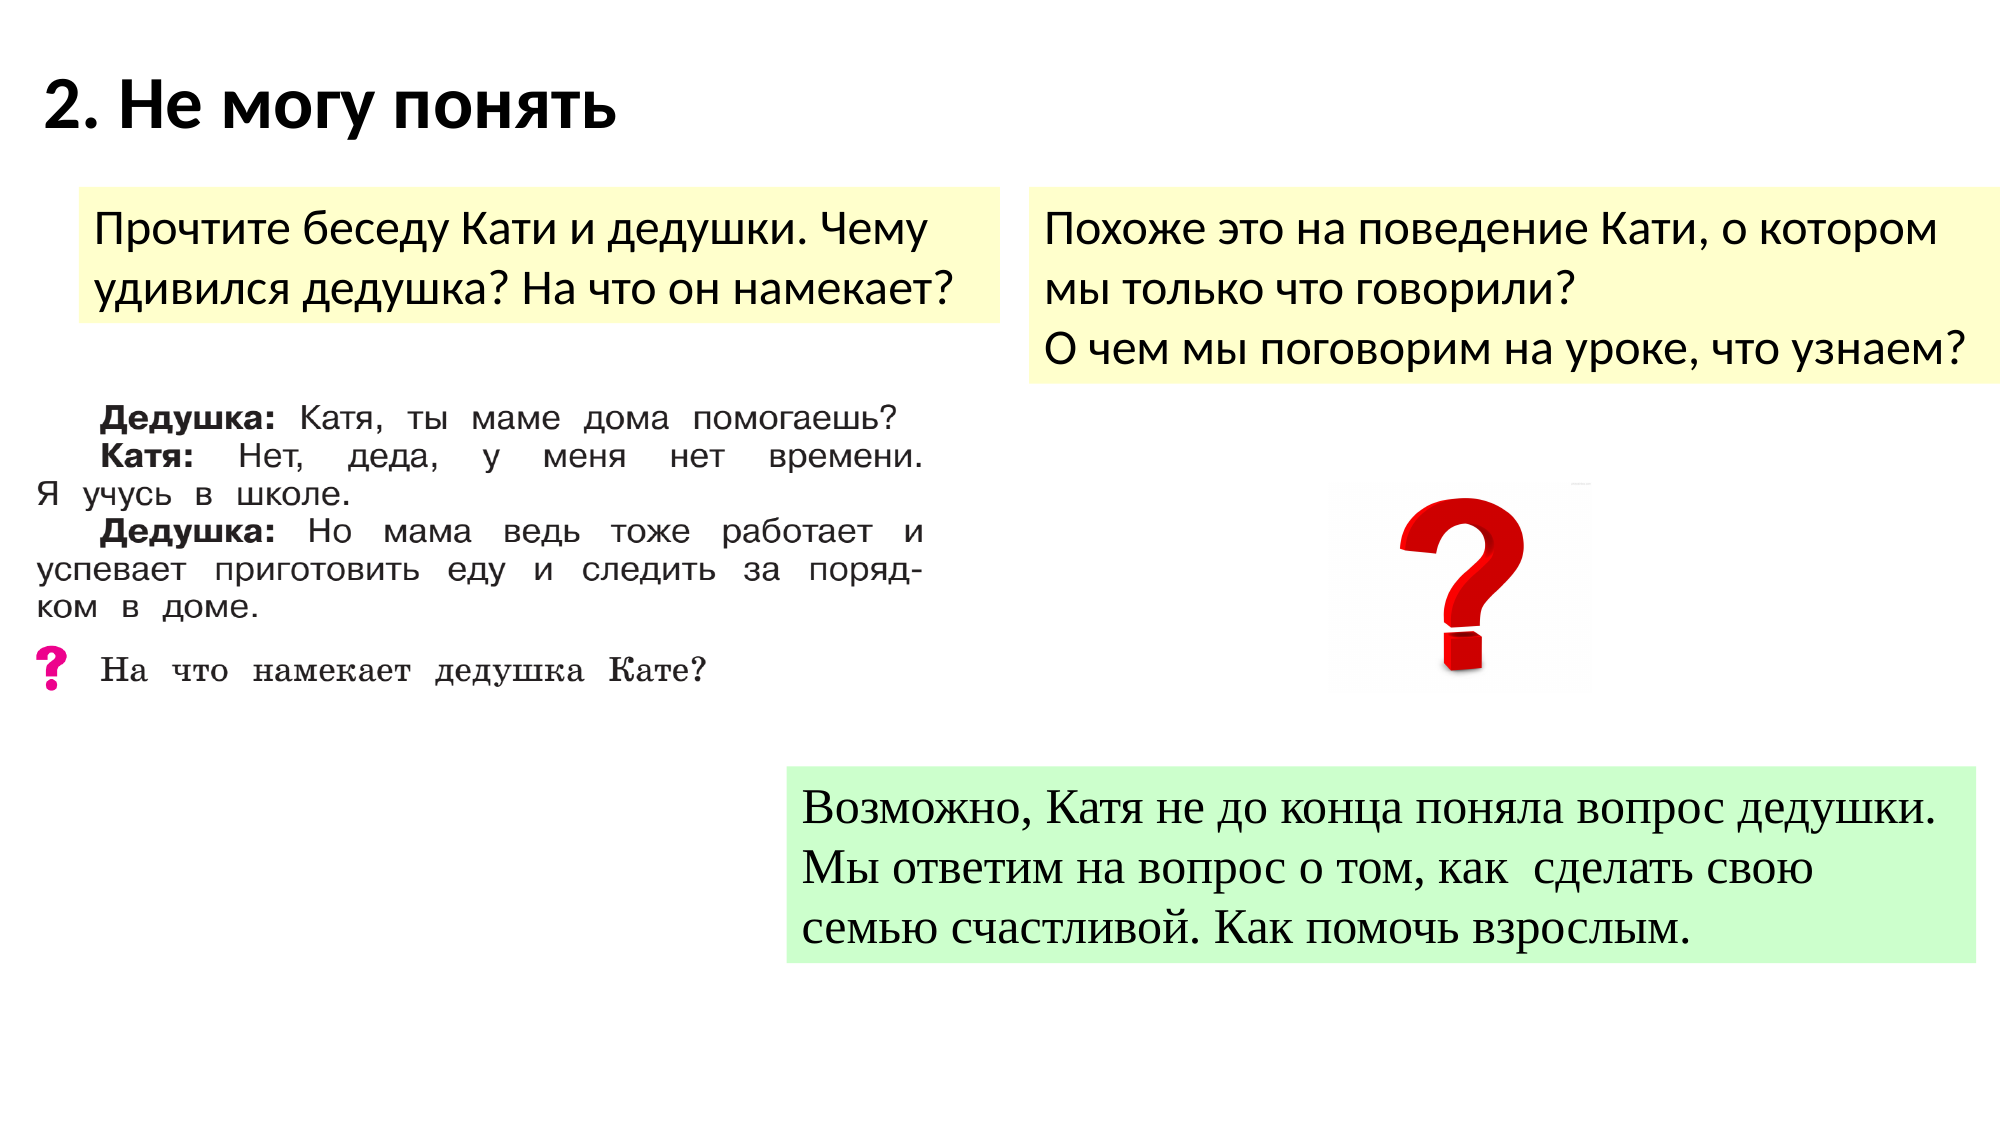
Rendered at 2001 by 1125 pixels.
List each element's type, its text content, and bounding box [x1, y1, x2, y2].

text_box Прочтите беседу Кати и дедушки. Чему удивился дедушка? На что он намекает? [78, 186, 1000, 324]
picture [0, 396, 982, 693]
picture [1328, 482, 1592, 693]
title 2. Не могу понять [28, 46, 1161, 163]
text_box Похоже это на поведение Кати, о котором мы только что говорили? О чем мы поговорим на уроке, что узнаем? [1029, 186, 2000, 384]
text_box Возможно, Катя не до конца поняла вопрос дедушки. Мы ответим на вопрос о том, как сделать свою семью счастливой. Как помочь взрослым. [786, 766, 1977, 964]
